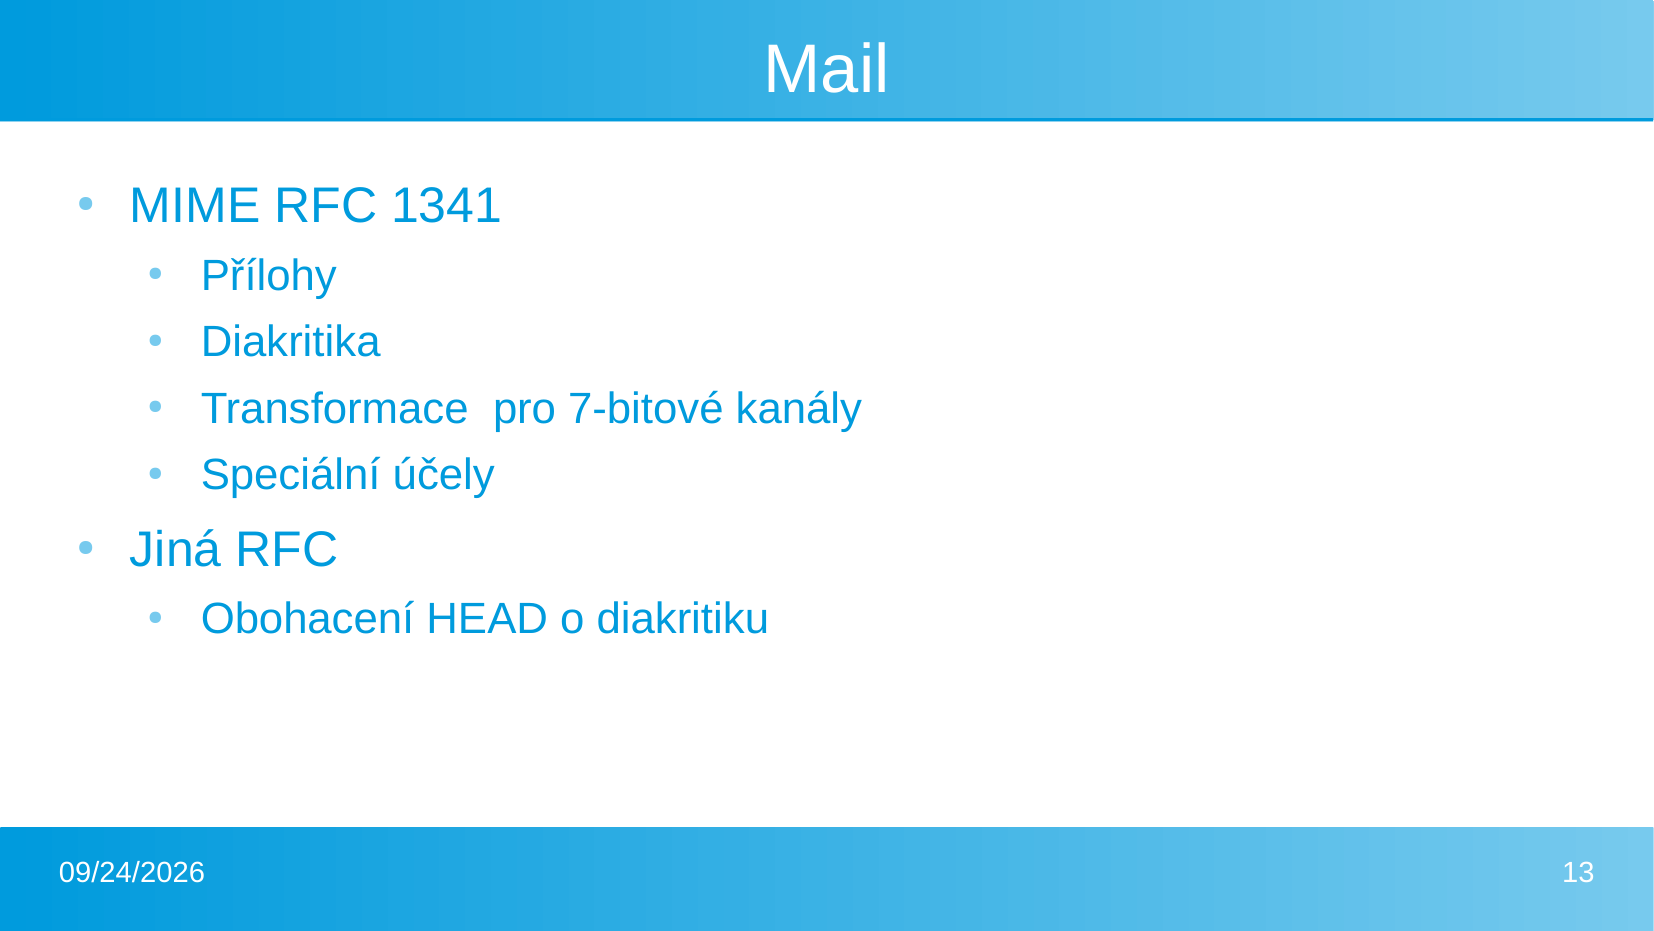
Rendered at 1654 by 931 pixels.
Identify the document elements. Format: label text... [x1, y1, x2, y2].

title Mail [59, 29, 1595, 108]
list MIME RFC 1341 Přílohy Diakritika Transformace pro 7-bitové kanály Speciální účely Jiná RFC Obohacení HEAD o diakritiku [59, 177, 1595, 768]
